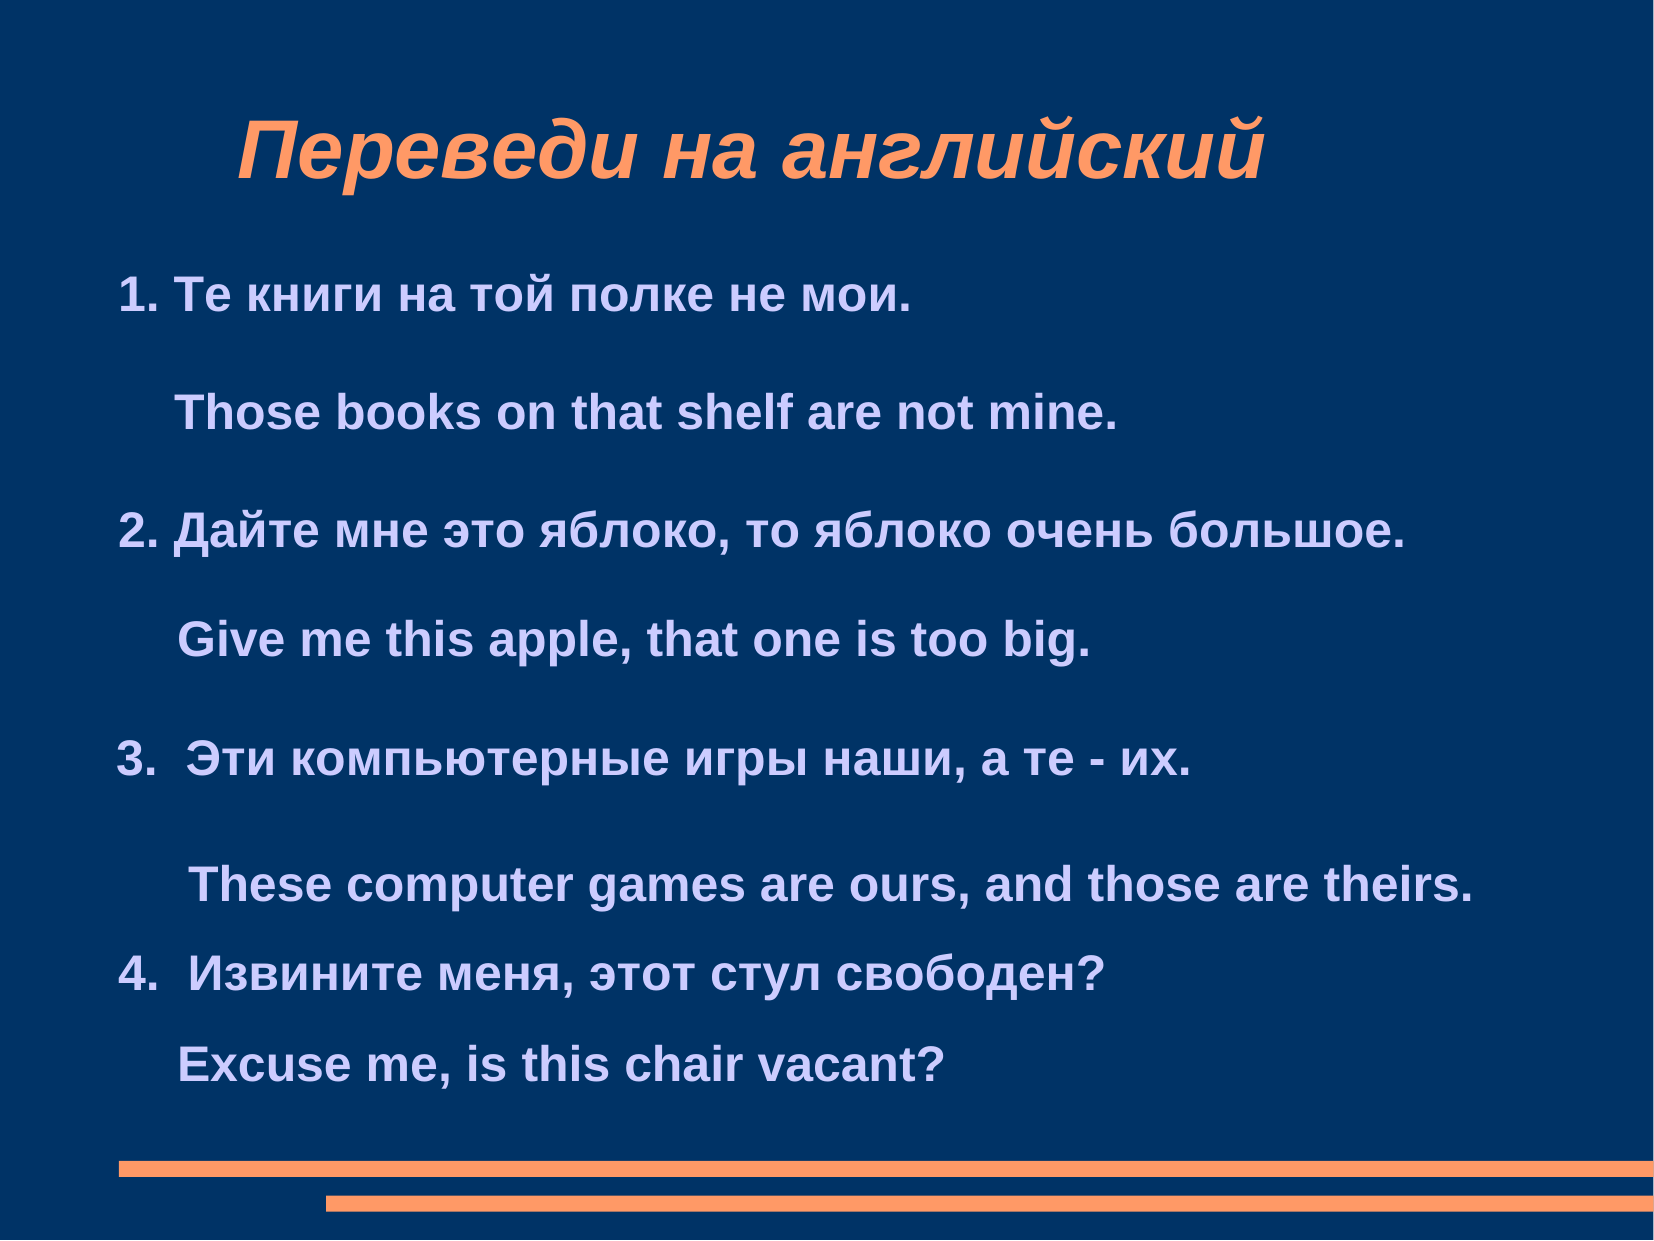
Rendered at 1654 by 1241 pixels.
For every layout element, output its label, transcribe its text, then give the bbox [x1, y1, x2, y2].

text_box Excuse me, is this chair vacant? [177, 1036, 1182, 1093]
title Переведи на английский [121, 46, 1534, 254]
text_box 2. Дайте мне это яблоко, то яблоко очень большое. [118, 501, 1565, 558]
text_box 4. Извините меня, этот стул свободен? [118, 944, 1506, 1001]
text_box 1. Те книги на той полке не мои. [118, 265, 1182, 322]
text_box These computer games are ours, and those are theirs. [118, 856, 1595, 913]
text_box Those books on that shelf are not mine. [118, 383, 1359, 440]
text_box 3. Эти компьютерные игры наши, а те - их. [116, 729, 1504, 786]
text_box Give me this apple, that one is too big. [177, 611, 1418, 680]
